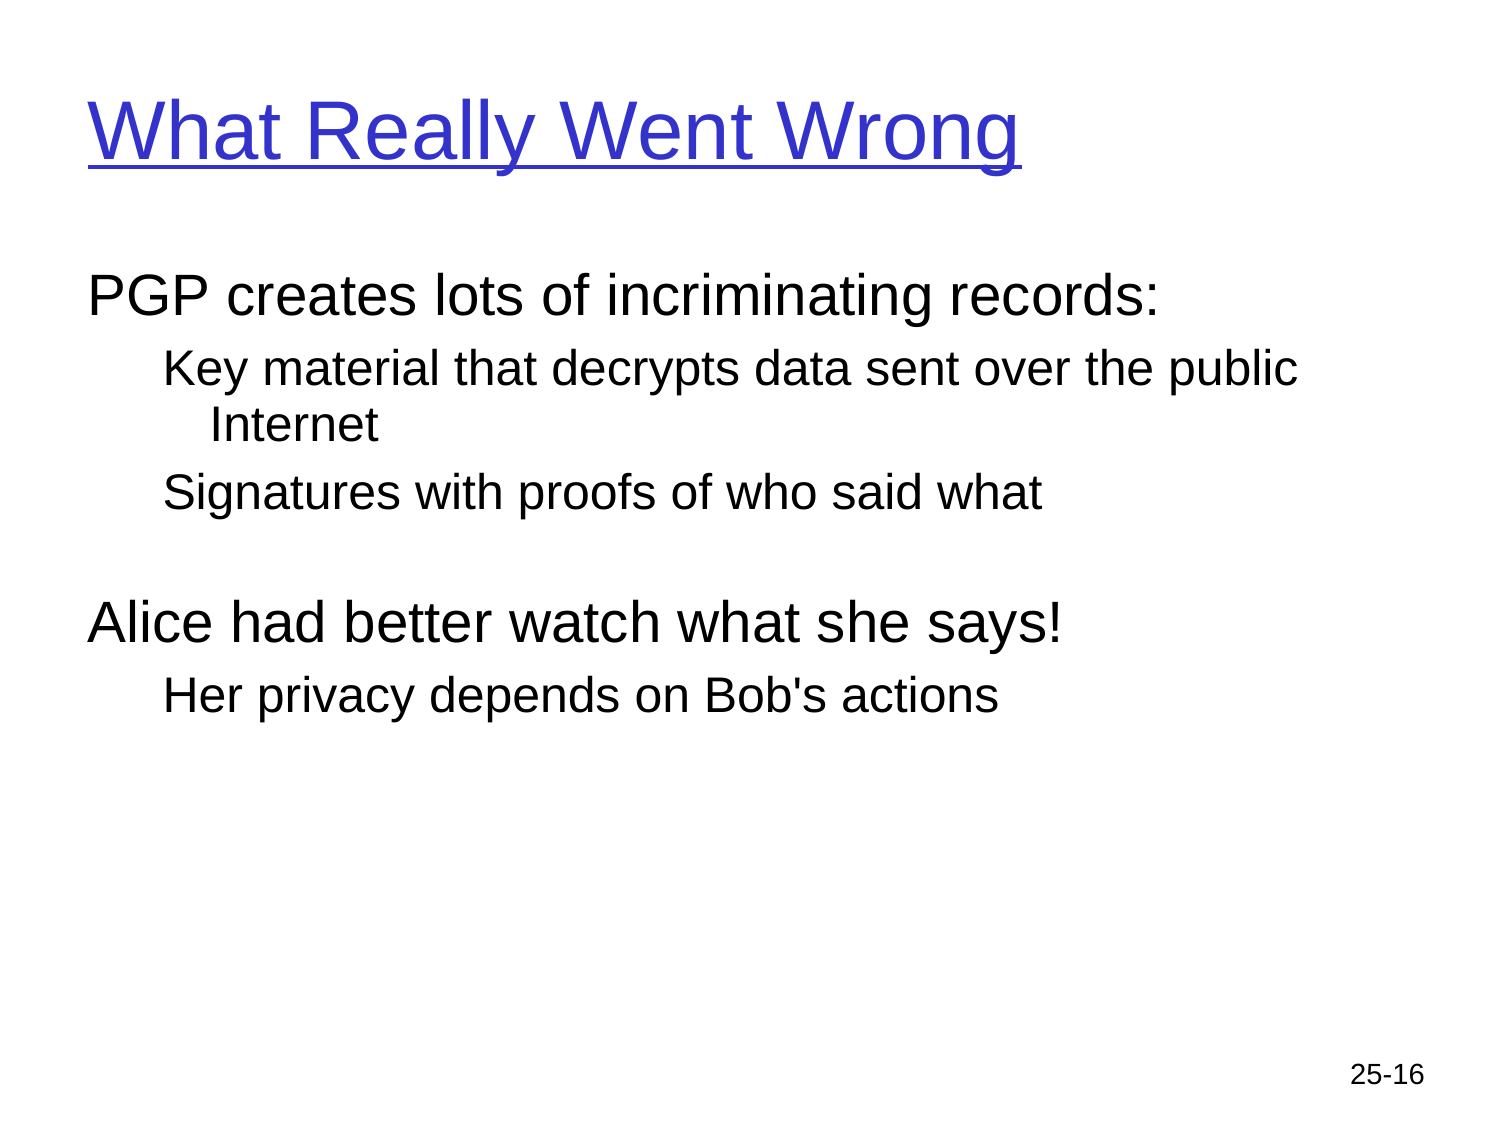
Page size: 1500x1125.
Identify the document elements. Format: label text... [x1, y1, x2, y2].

list PGP creates lots of incriminating records: Key material that decrypts data sent over the public Internet Signatures with proofs of who said what Alice had better watch what she says! Her privacy depends on Bob's actions [87, 262, 1363, 1026]
title What Really Went Wrong [87, 23, 1363, 239]
